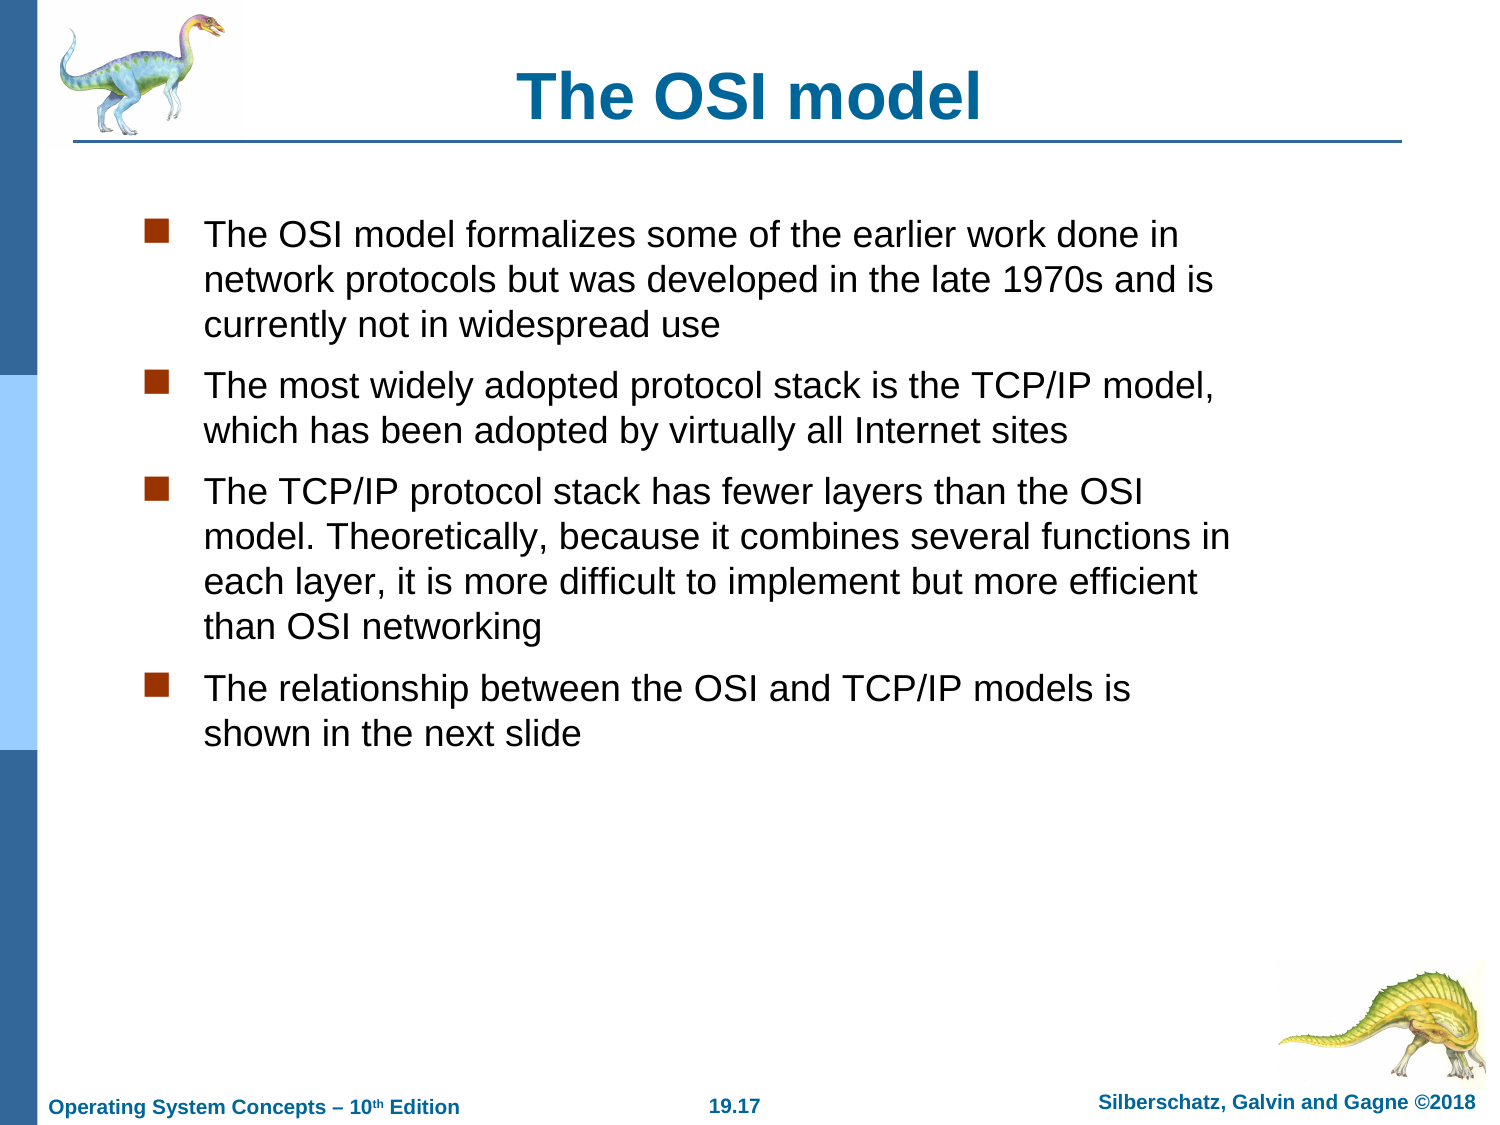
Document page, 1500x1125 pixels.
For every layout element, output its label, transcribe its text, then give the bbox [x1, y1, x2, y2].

list The OSI model formalizes some of the earlier work done in network protocols but was developed in the late 1970s and is currently not in widespread use The most widely adopted protocol stack is the TCP/IP model, which has been adopted by virtually all Internet sites The TCP/IP protocol stack has fewer layers than the OSI model. Theoretically, because it combines several functions in each layer, it is more difficult to implement but more efficient than OSI networking The relationship between the OSI and TCP/IP models is shown in the next slide [132, 202, 1259, 946]
picture [1275, 959, 1486, 1090]
title The OSI model [75, 45, 1426, 141]
picture [1415, 1094, 1423, 1099]
picture [46, 0, 243, 149]
